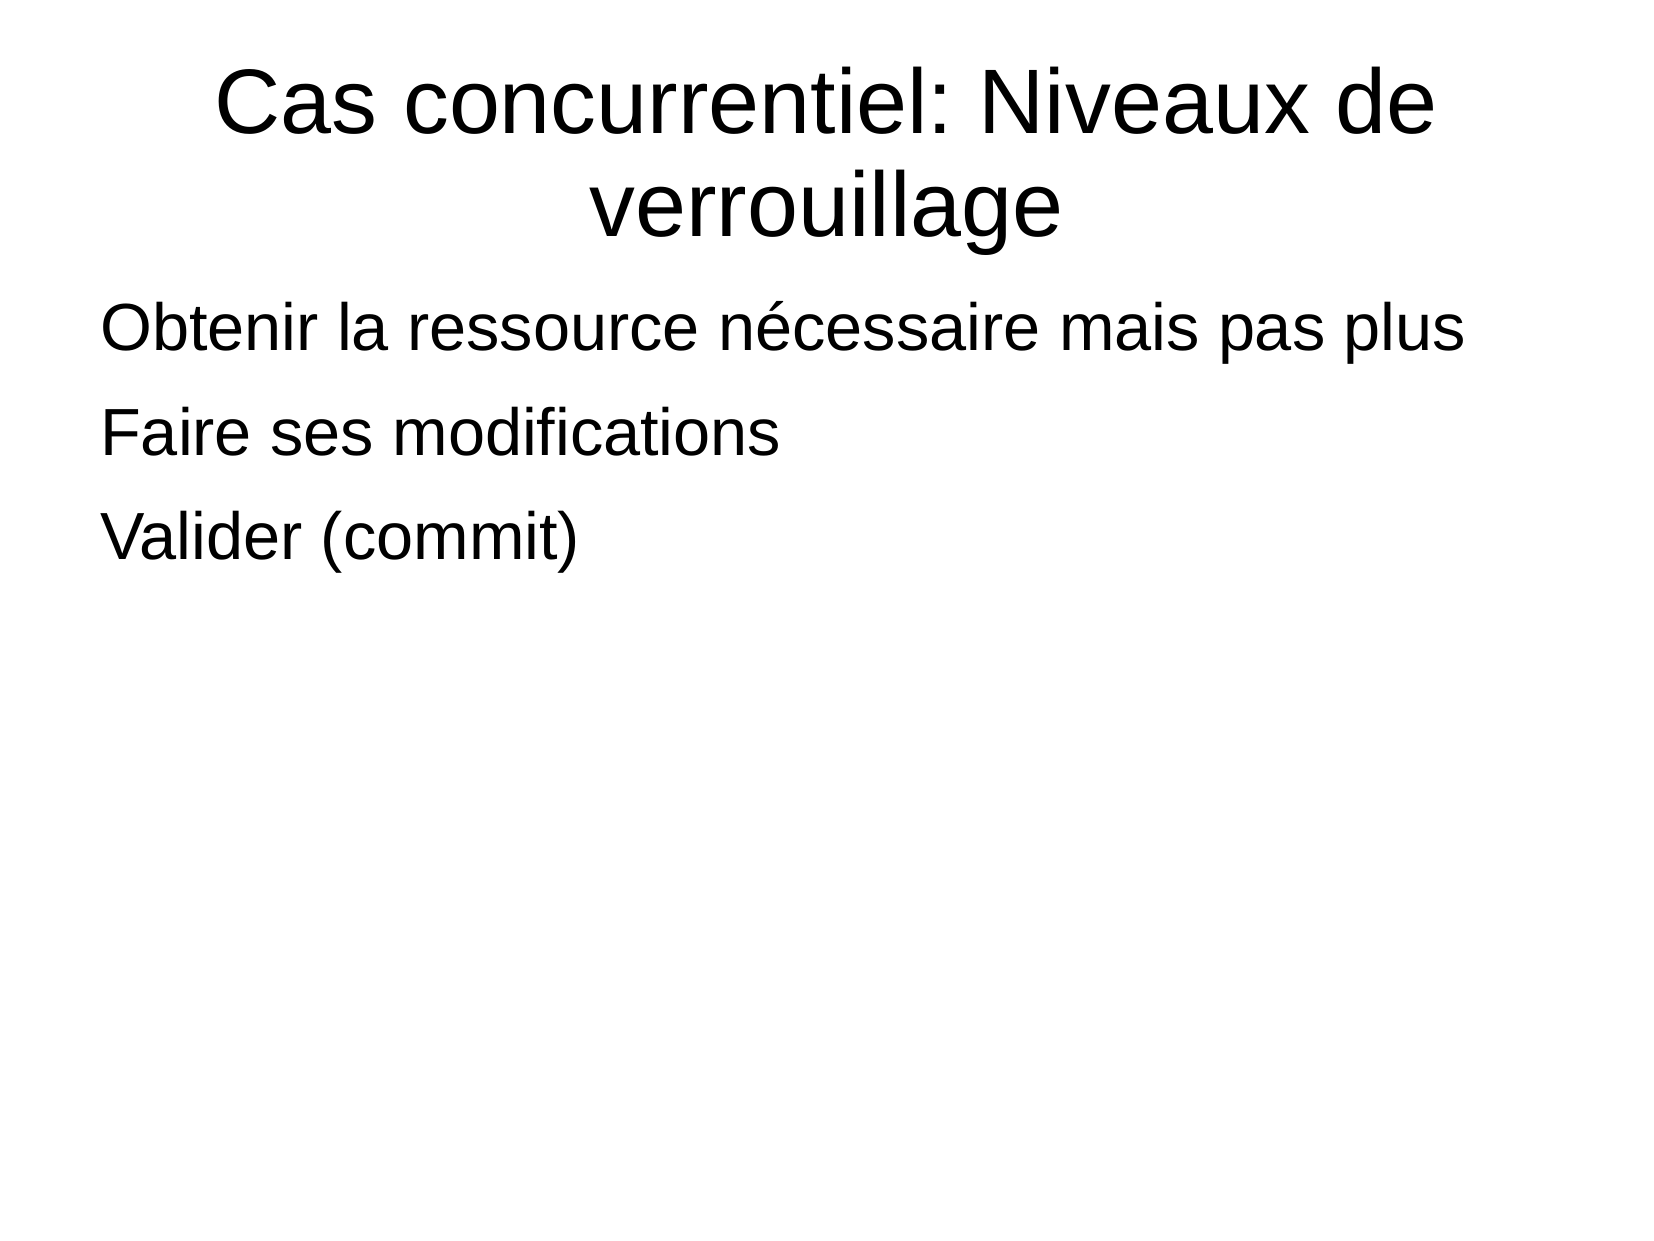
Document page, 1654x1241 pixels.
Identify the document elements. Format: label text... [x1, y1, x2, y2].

title Cas concurrentiel: Niveaux de verrouillage [82, 39, 1571, 267]
list Obtenir la ressource nécessaire mais pas plus Faire ses modifications Valider (commit) [82, 290, 1571, 1094]
